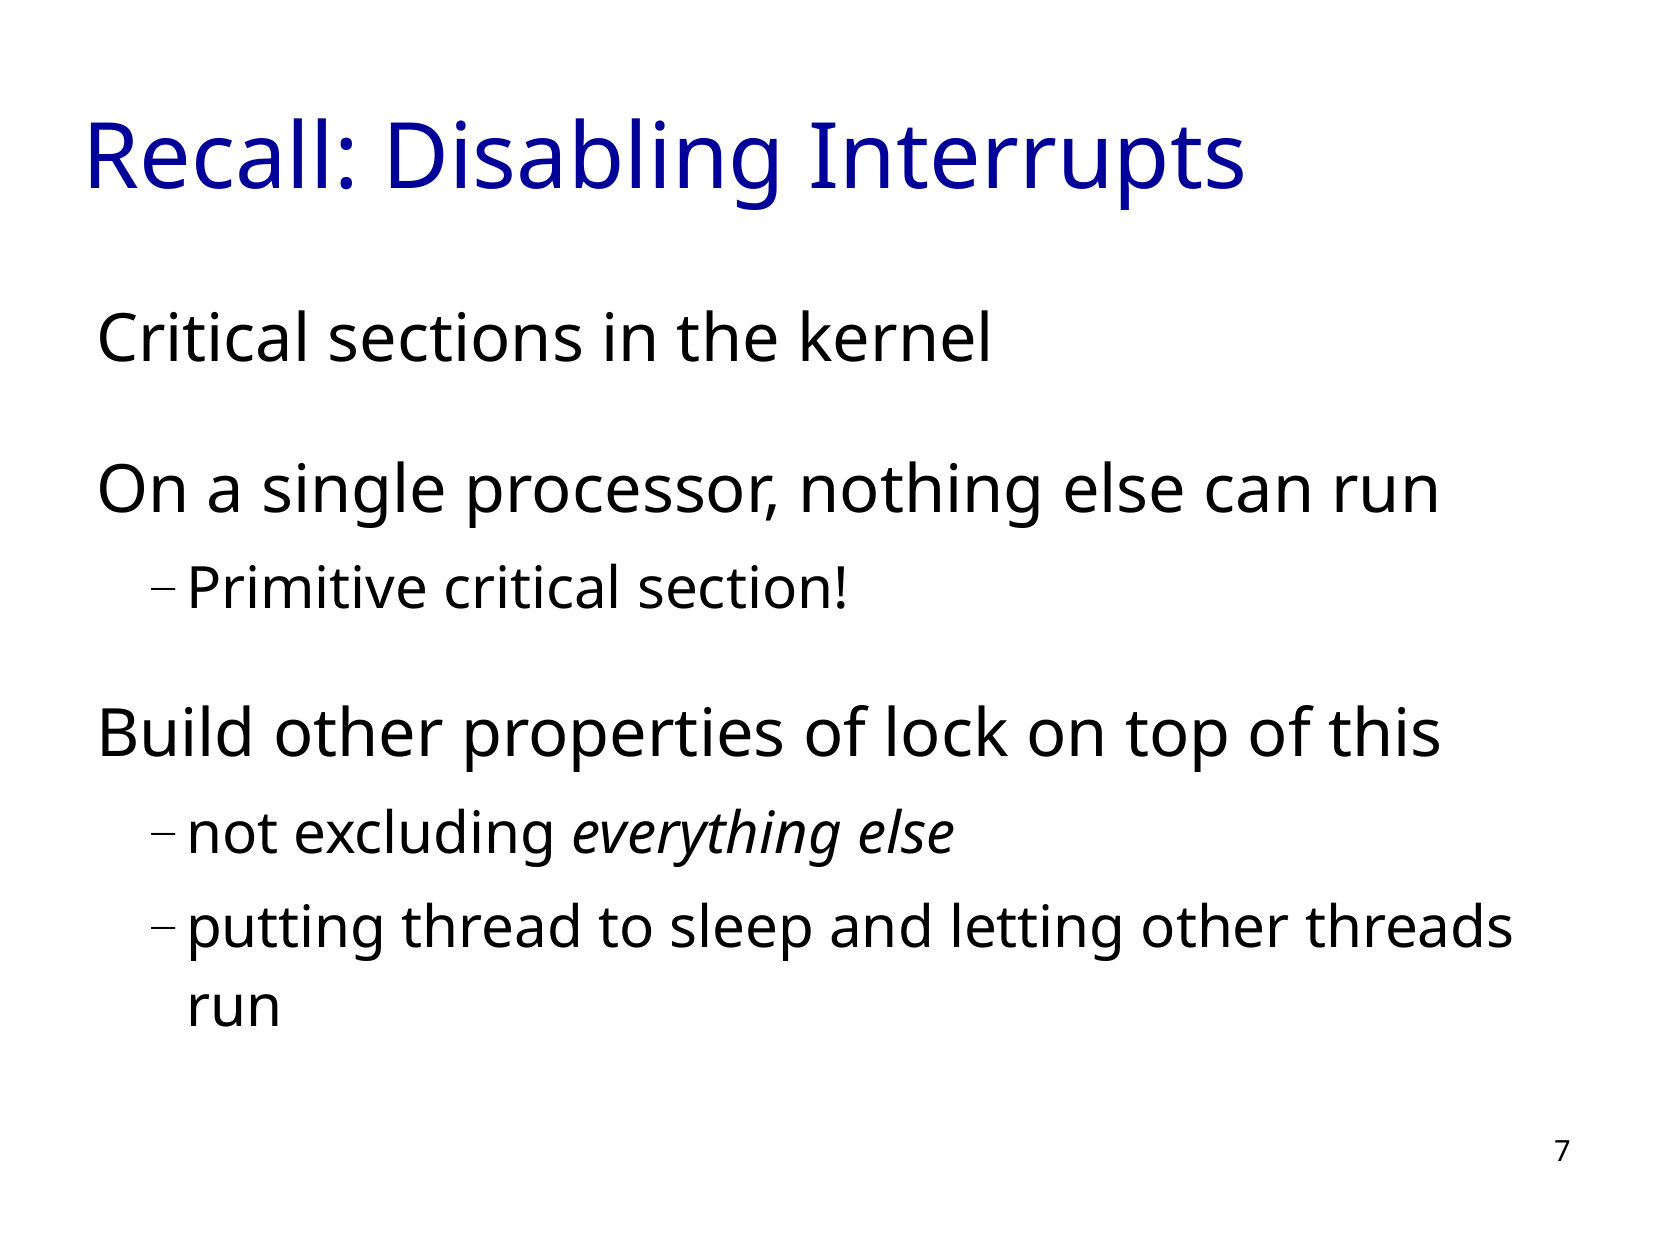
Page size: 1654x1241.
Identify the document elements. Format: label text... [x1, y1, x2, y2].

title Recall: Disabling Interrupts [82, 49, 1571, 257]
list Critical sections in the kernel On a single processor, nothing else can run Primitive critical section! Build other properties of lock on top of this not excluding everything else putting thread to sleep and letting other threads run [60, 290, 1571, 1096]
